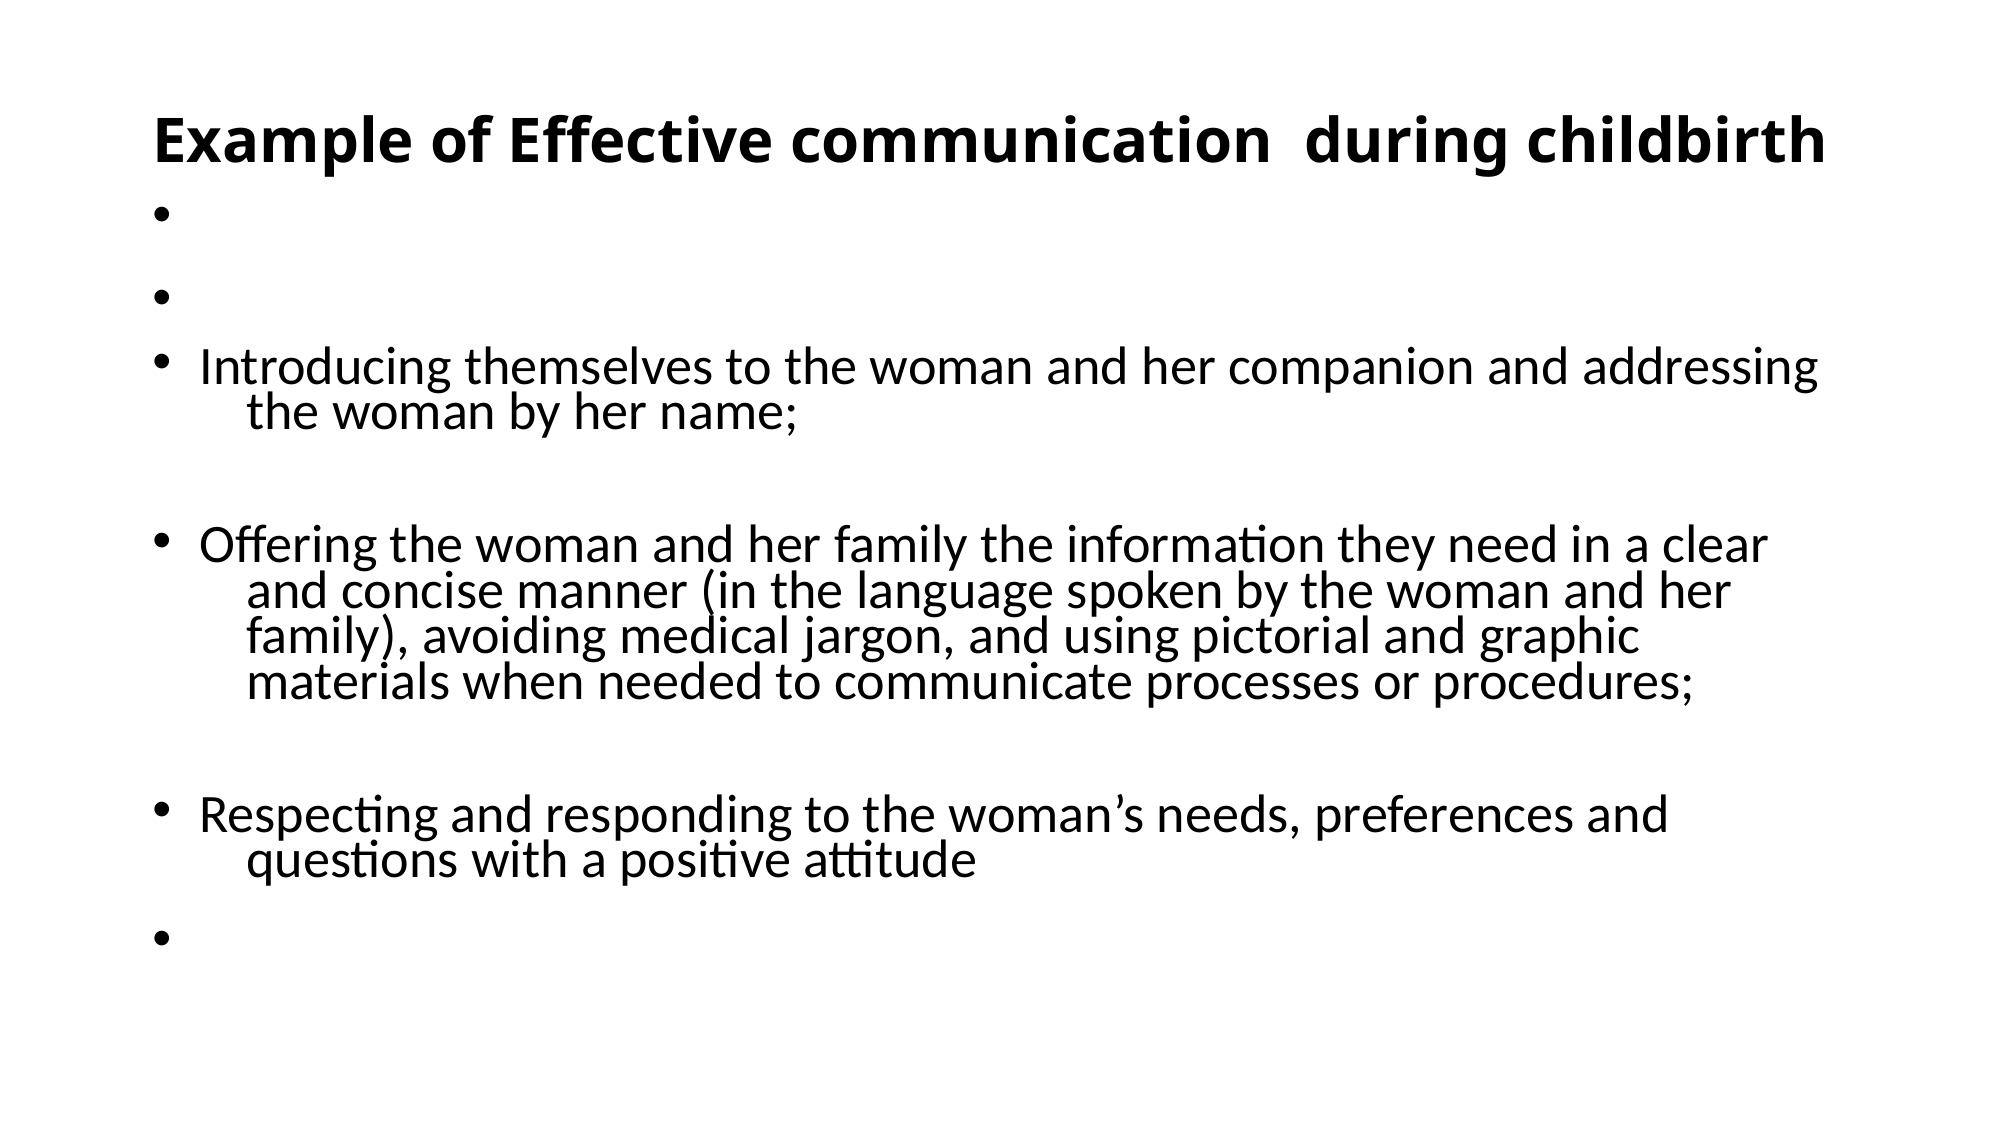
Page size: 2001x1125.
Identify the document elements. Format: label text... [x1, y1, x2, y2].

list Introducing themselves to the woman and her companion and addressing the woman by her name; Offering the woman and her family the information they need in a clear and concise manner (in the language spoken by the woman and her family), avoiding medical jargon, and using pictorial and graphic materials when needed to communicate processes or procedures; Respecting and responding to the woman’s needs, preferences and questions with a positive attitude [137, 173, 1863, 1014]
title Example of Effective communication during childbirth [137, 45, 1863, 173]
